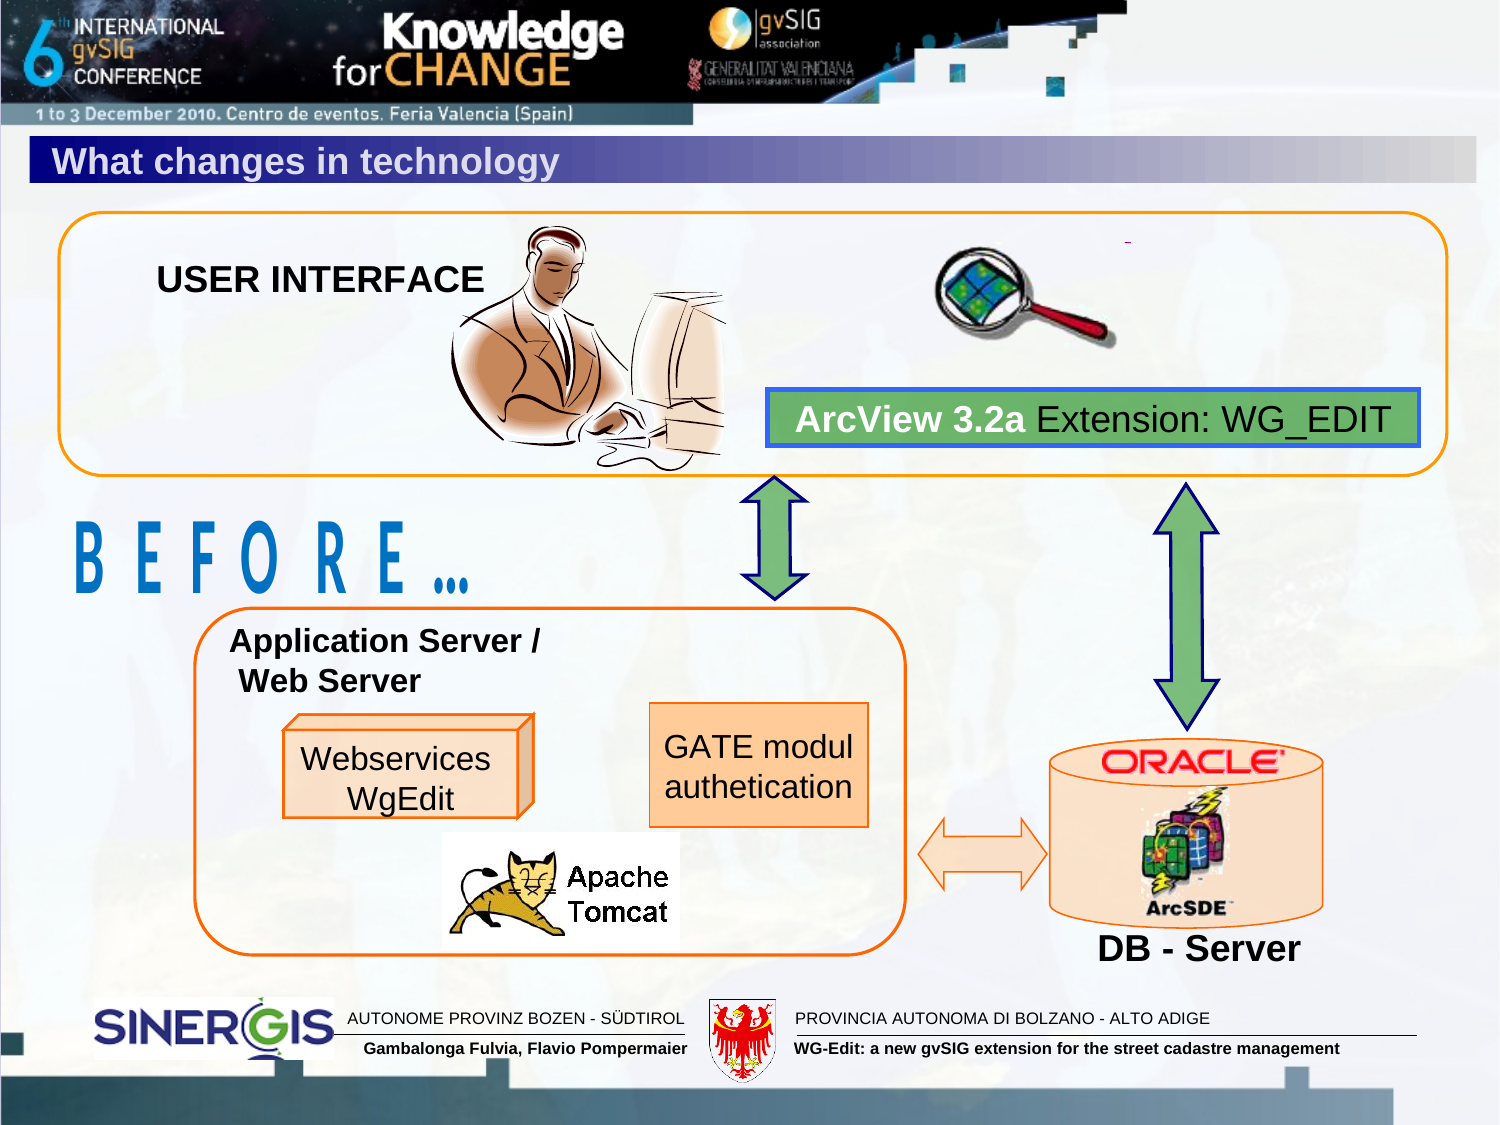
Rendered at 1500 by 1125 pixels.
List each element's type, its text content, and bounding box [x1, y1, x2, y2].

text_box USER INTERFACE [141, 247, 501, 308]
text_box ArcView 3.2a Extension: WG_EDIT [767, 389, 1420, 446]
text_box [743, 476, 806, 600]
text_box GATE modul authetication [649, 702, 869, 827]
text_box [918, 818, 1047, 890]
picture [0, 0, 1500, 1125]
text_box [1049, 764, 1144, 920]
text_box What changes in technology [36, 133, 891, 195]
text_box [29, 135, 36, 184]
text_box [1155, 484, 1219, 730]
text_box [891, 135, 1477, 184]
text_box DB - Server [1082, 916, 1317, 977]
text_box [1228, 765, 1323, 916]
text_box Application Server / Web Server [214, 611, 640, 708]
text_box Webservices WgEdit [283, 730, 517, 818]
